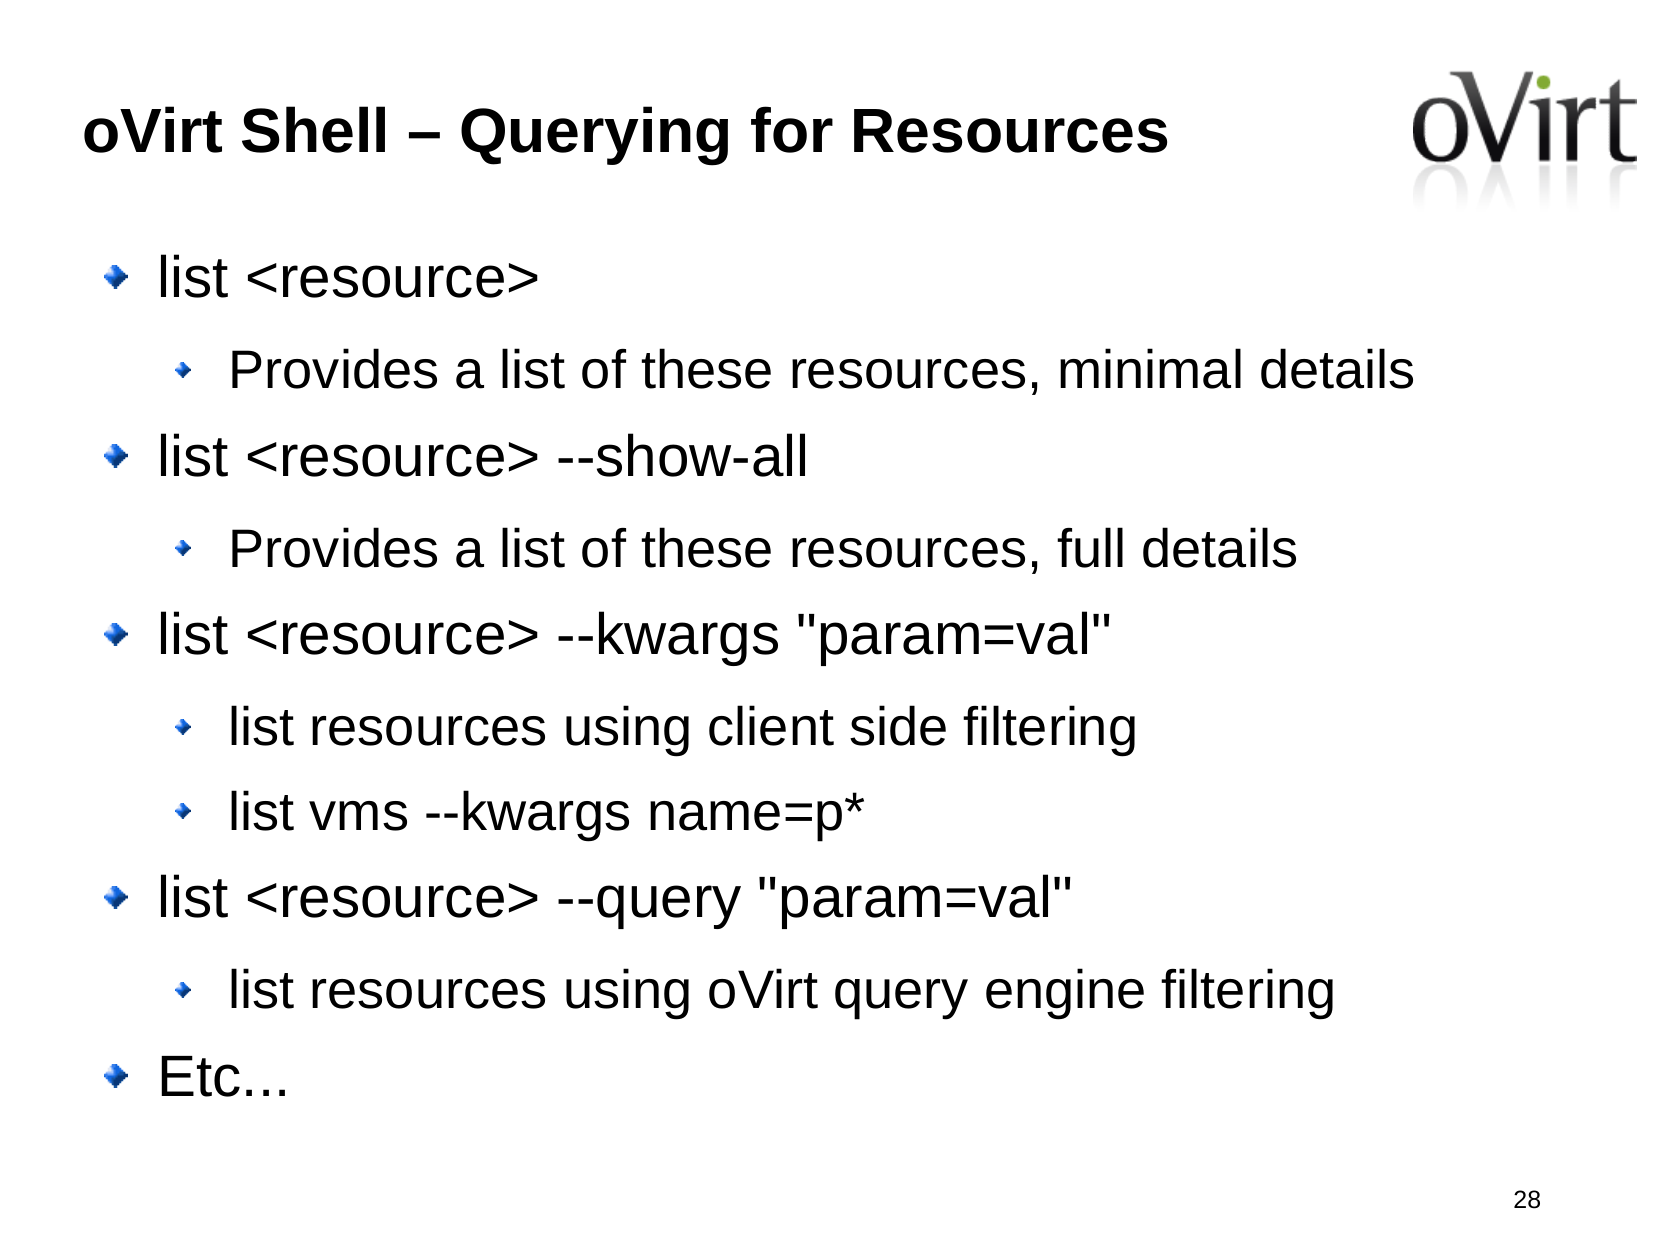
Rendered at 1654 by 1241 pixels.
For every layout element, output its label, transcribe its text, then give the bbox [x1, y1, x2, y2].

list list <resource> Provides a list of these resources, minimal details list <resource> --show-all Provides a list of these resources, full details list <resource> --kwargs "param=val" list resources using client side filtering list vms --kwargs name=p* list <resource> --query "param=val" list resources using oVirt query engine filtering Etc... [86, 244, 1576, 1199]
picture [1413, 63, 1637, 212]
title oVirt Shell – Querying for Resources [82, 37, 1303, 226]
